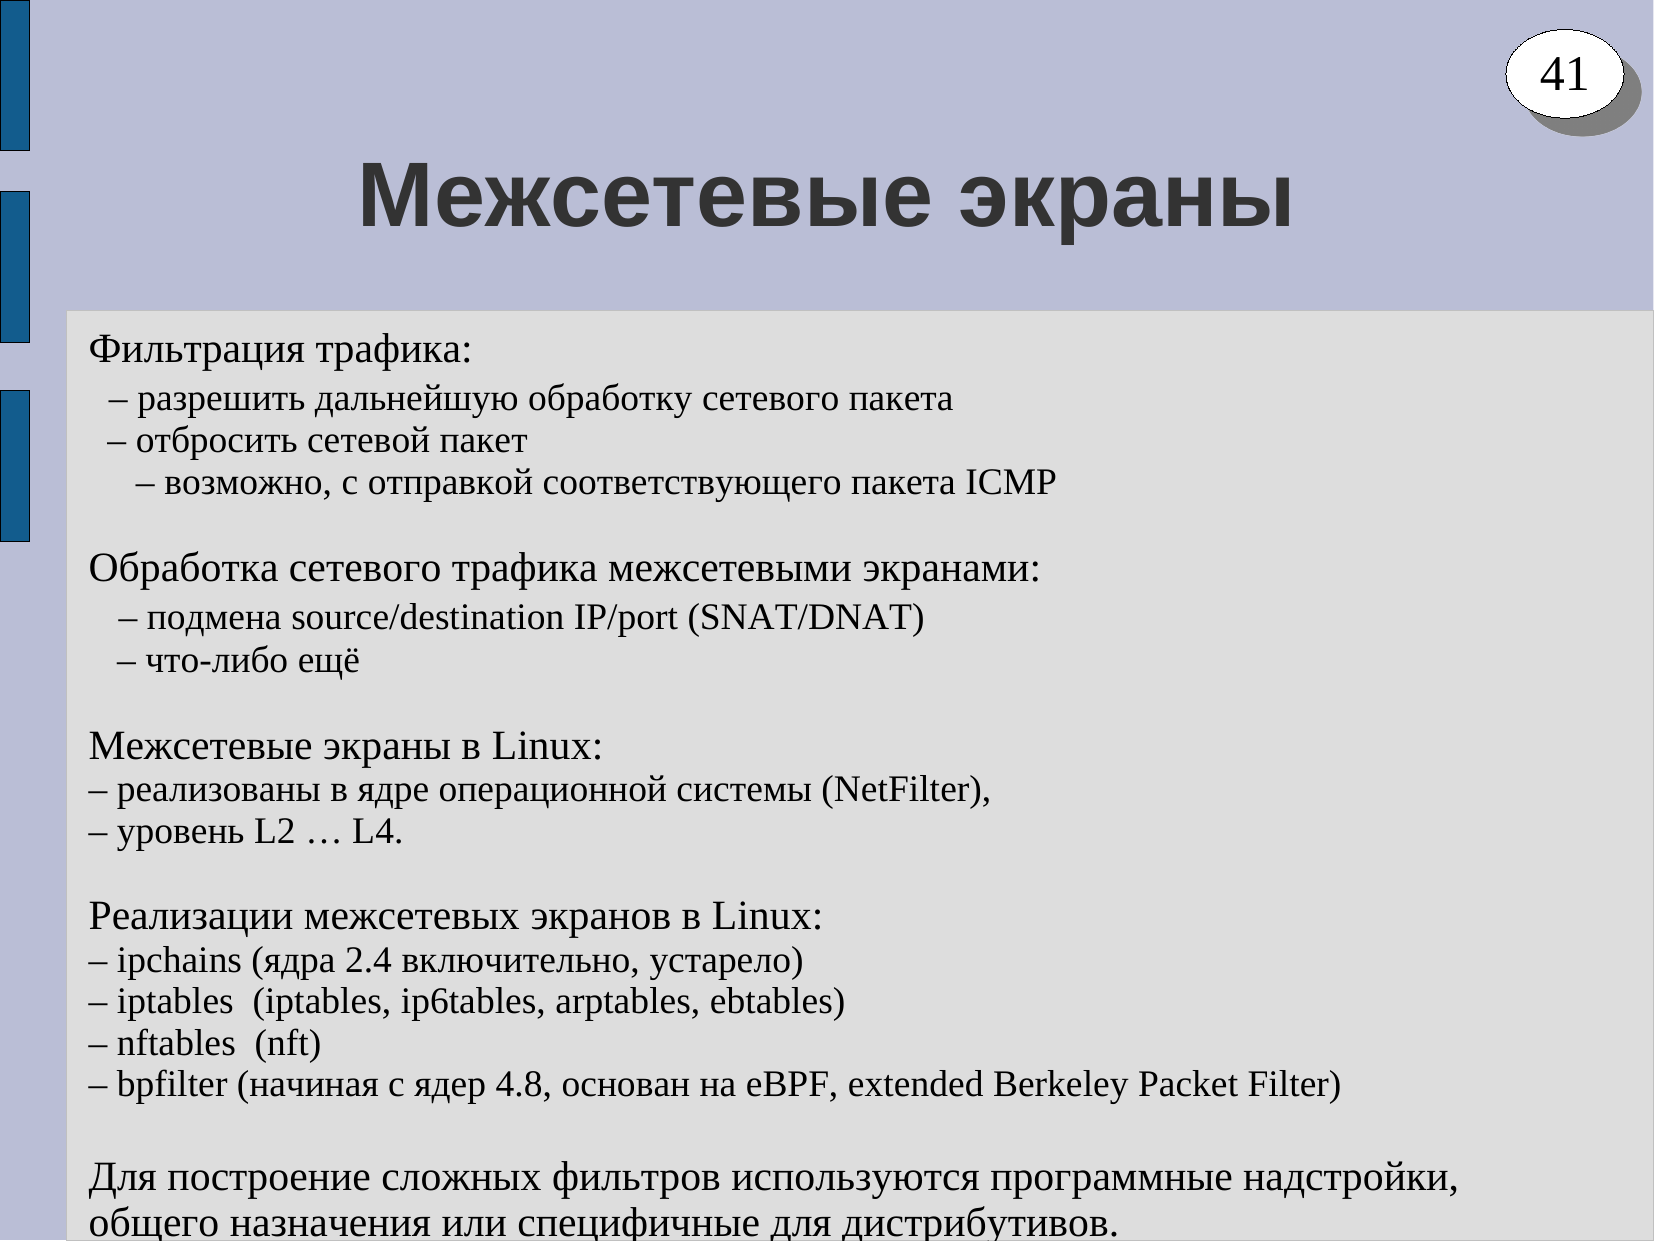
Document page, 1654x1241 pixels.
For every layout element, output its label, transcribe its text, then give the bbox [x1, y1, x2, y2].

title Межсетевые экраны [121, 91, 1534, 299]
text_box Фильтрация трафика: – разрешить дальнейшую обработку сетевого пакета – отбросить сетевой пакет – возможно, с отправкой соответствующего пакета ICMP Обработка сетевого трафика межсетевыми экранами: – подмена source/destination IP/port (SNAT/DNAT) – что-либо ещё Межсетевые экраны в Linux: – реализованы в ядре операционной системы (NetFilter), – уровень L2 … L4. Реализации межсетевых экранов в Linux: – ipchains (ядра 2.4 включительно, устарело) – iptables (iptables, ip6tables, arptables, ebtables) – nftables (nft) – bpfilter (начиная с ядер 4.8, основан на eBPF, extended Berkeley Packet Filter) Для построение сложных фильтров используются программные надстройки, общего назначения или специфичные для дистрибутивов. [88, 324, 1565, 1241]
text_box 41 [1505, 29, 1625, 119]
